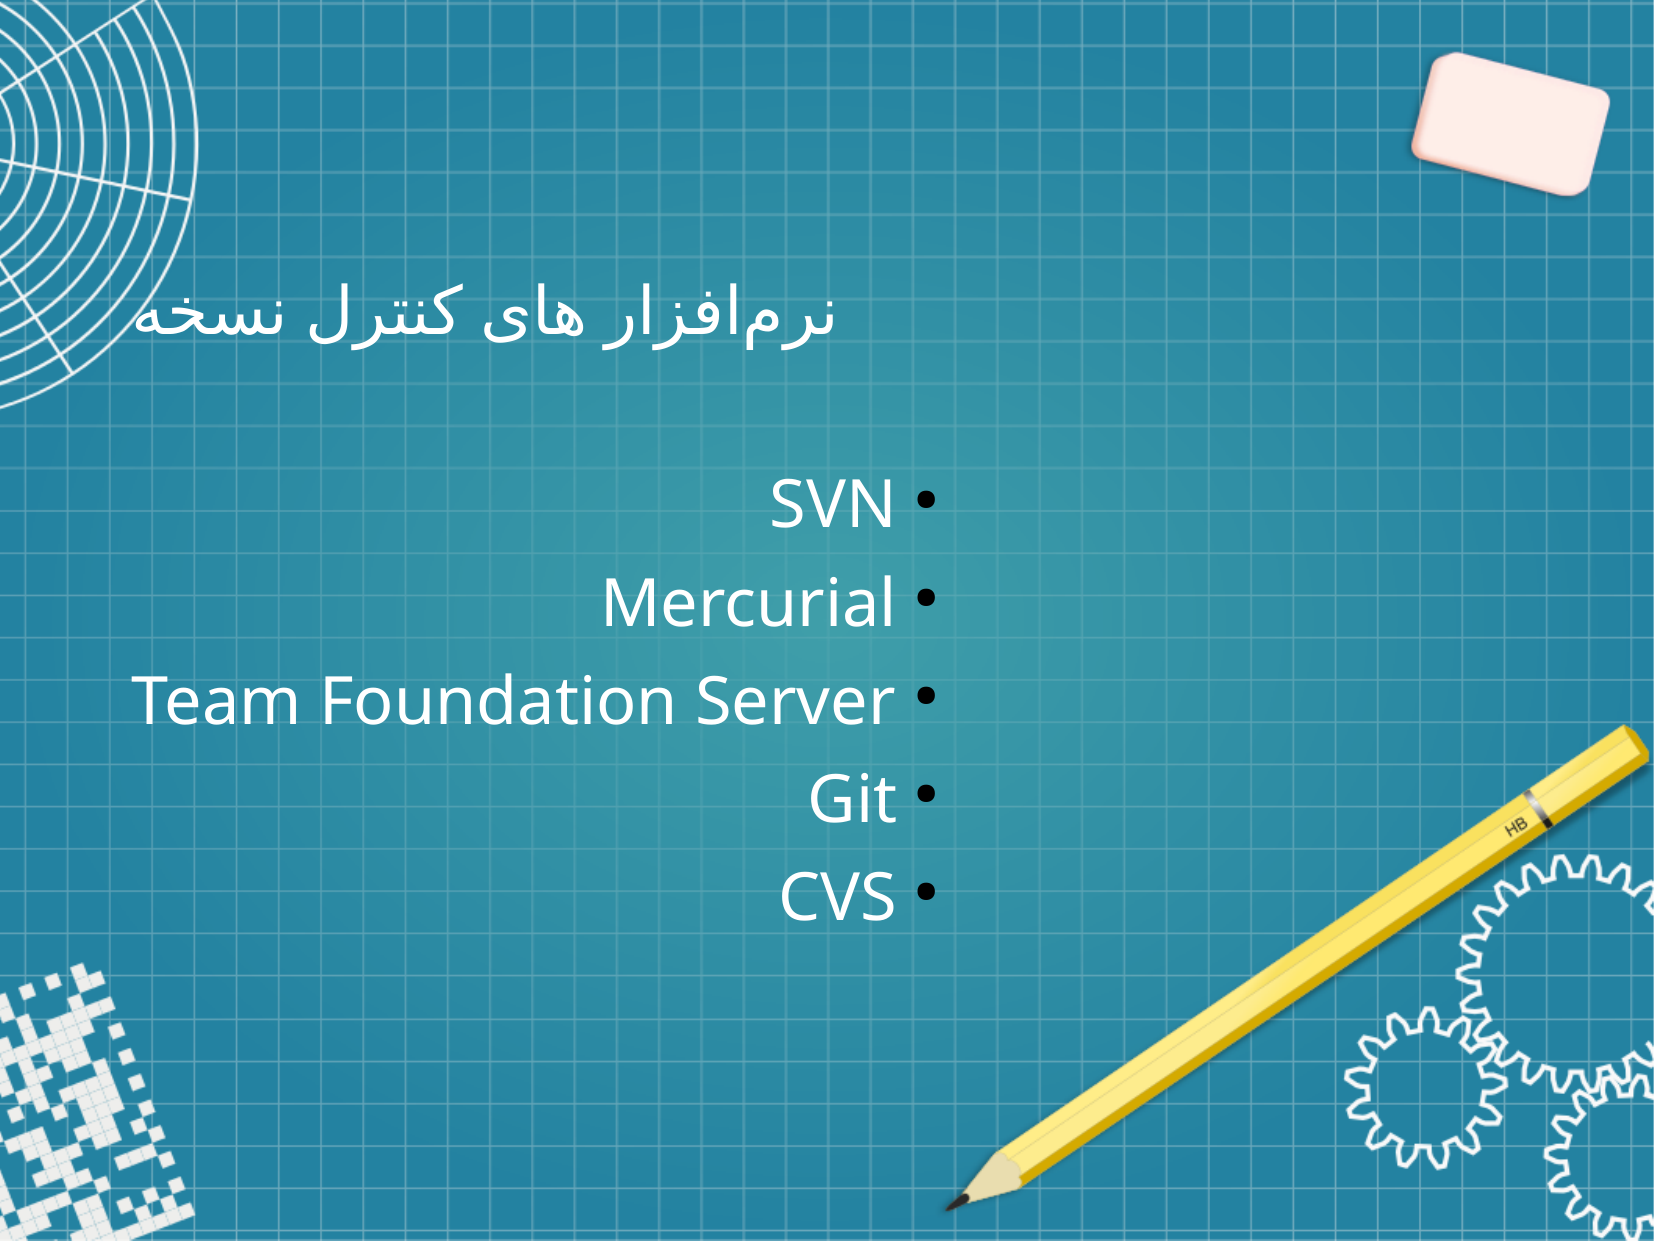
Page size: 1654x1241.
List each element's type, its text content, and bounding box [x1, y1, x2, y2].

subtitle SVN Mercurial Team Foundation Server Git CVS [131, 360, 1141, 1036]
title نرم‌افزار های کنترل نسخه [131, 225, 1546, 391]
